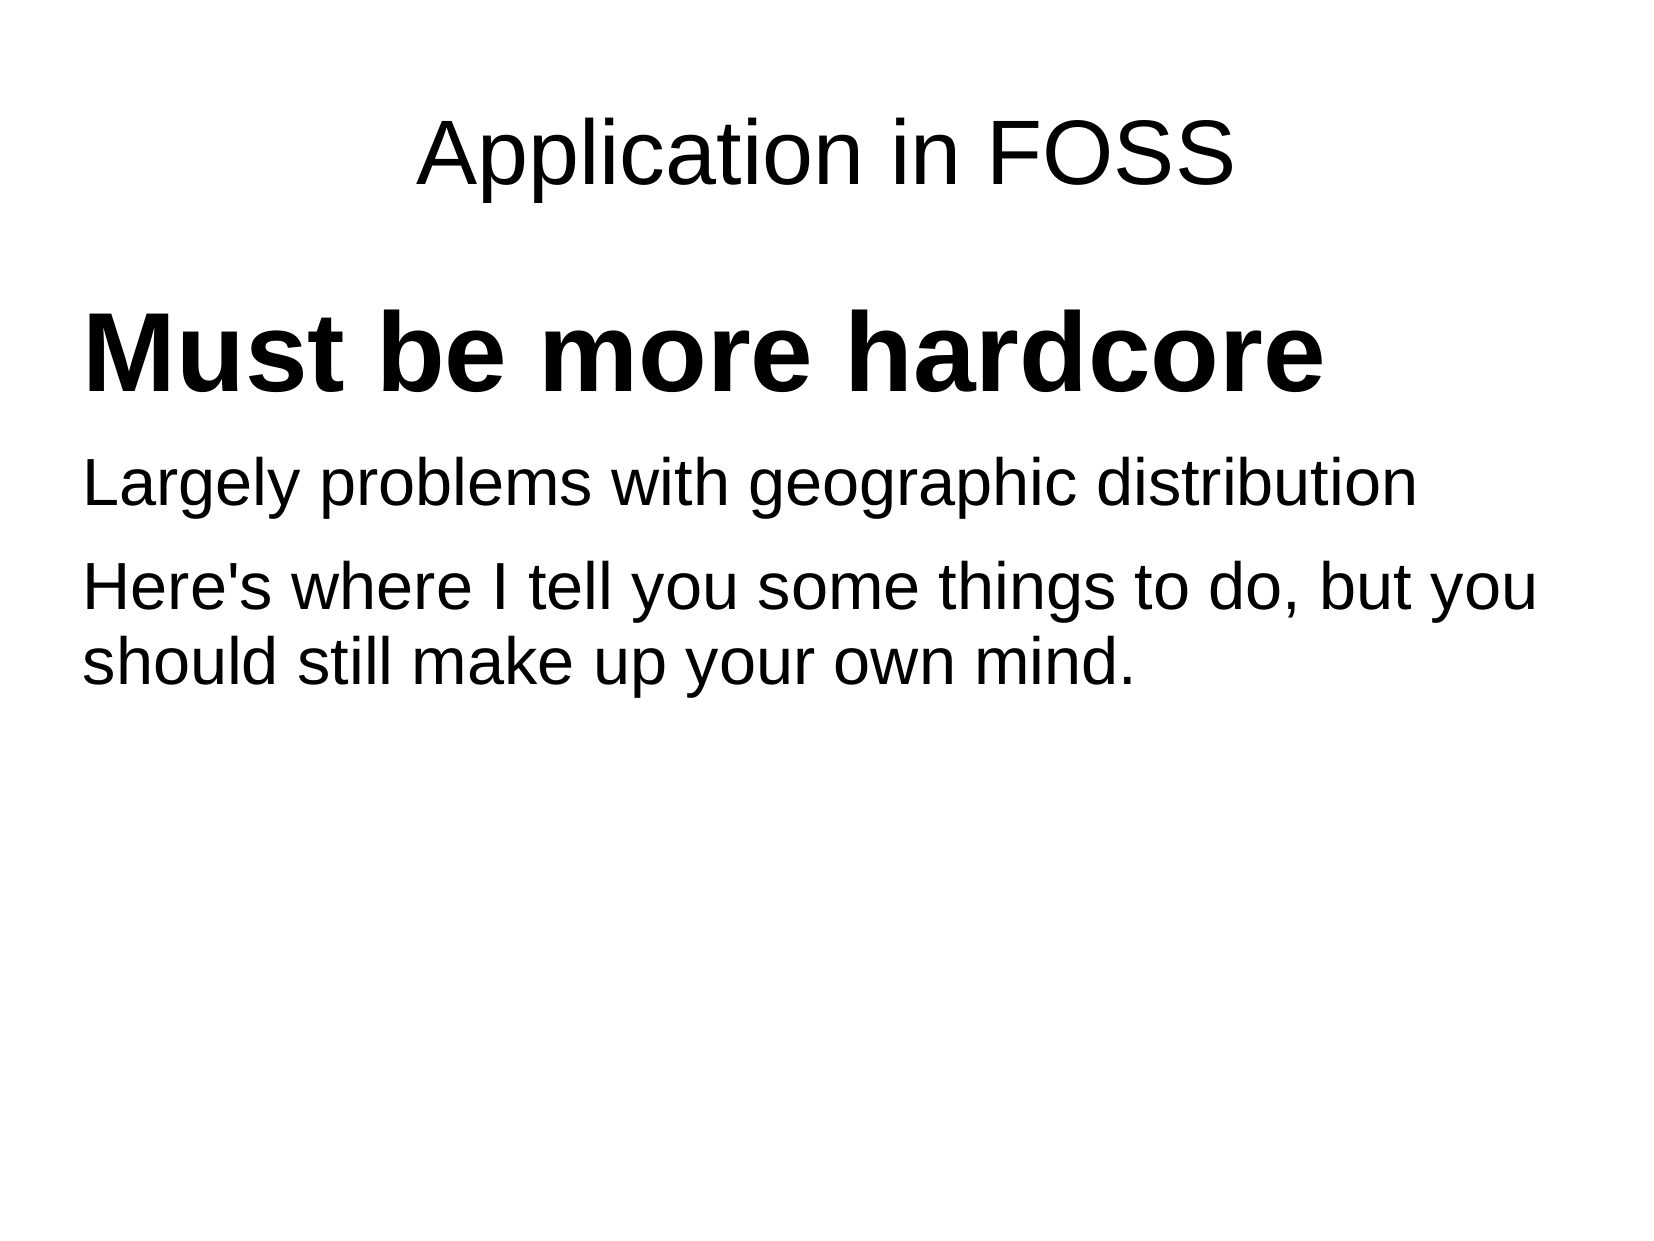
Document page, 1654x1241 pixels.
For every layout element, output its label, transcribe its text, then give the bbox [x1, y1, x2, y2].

title Application in FOSS [82, 49, 1571, 257]
list Must be more hardcore Largely problems with geographic distribution Here's where I tell you some things to do, but you should still make up your own mind. [82, 290, 1571, 1109]
